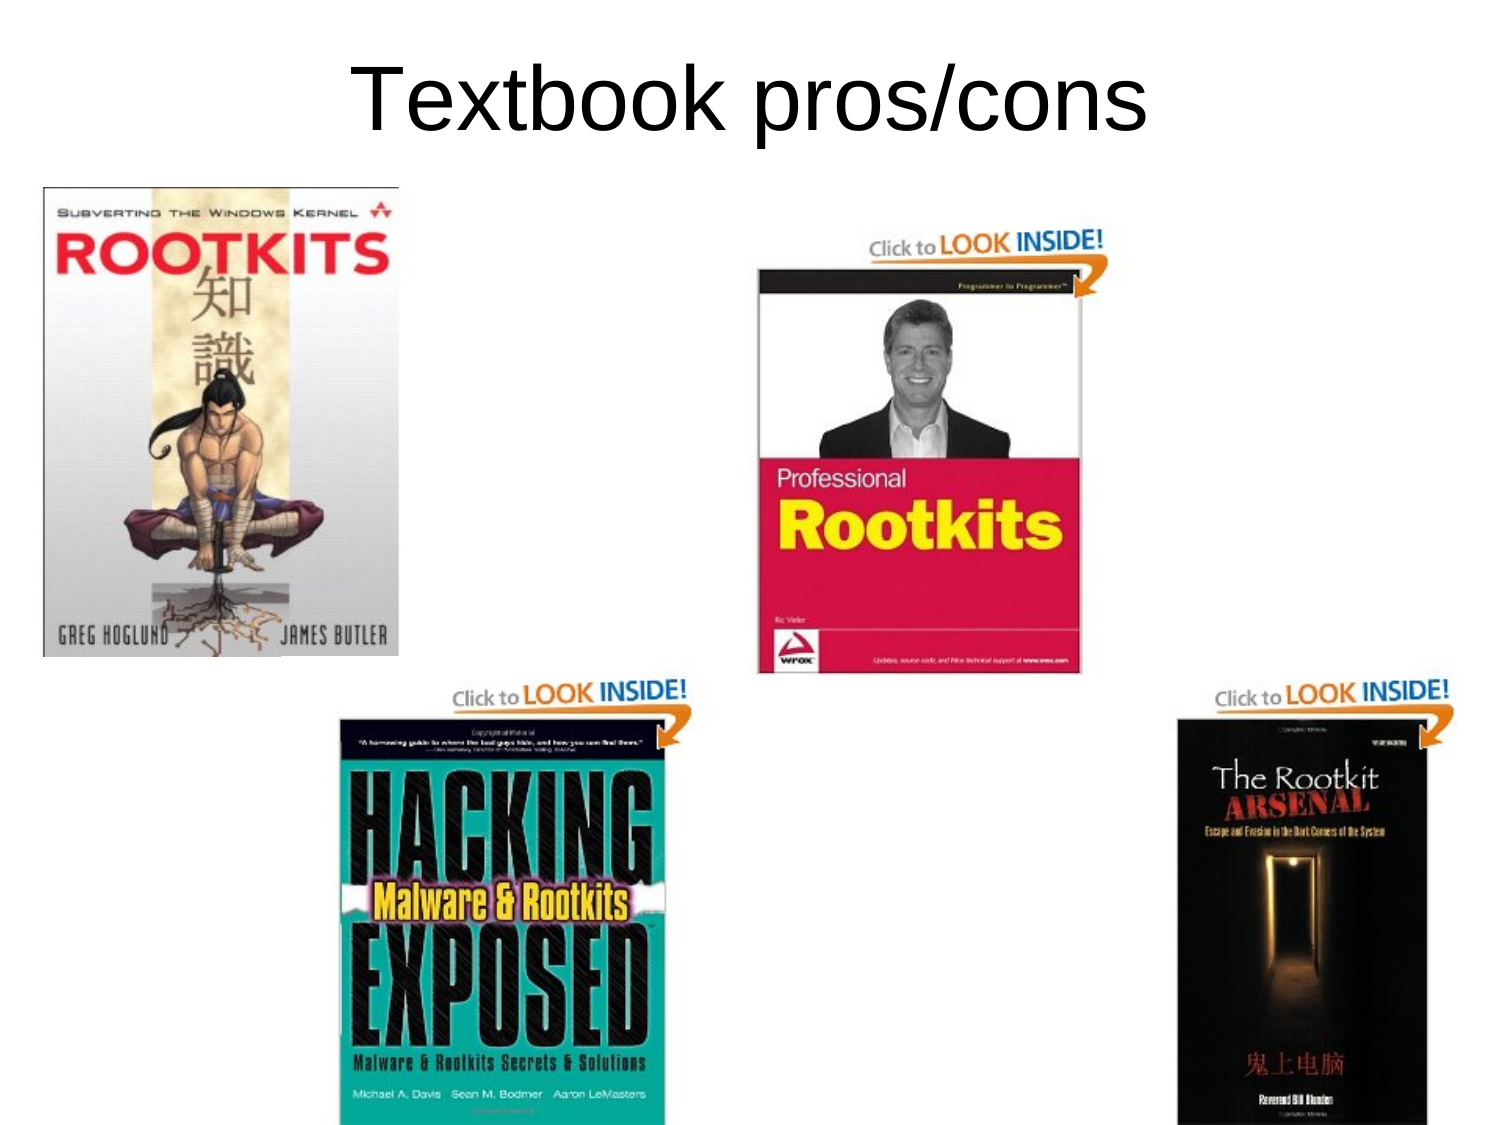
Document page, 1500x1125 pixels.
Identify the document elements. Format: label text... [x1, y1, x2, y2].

picture [0, 187, 1500, 1125]
title Textbook pros/cons [0, 0, 1500, 188]
text_box <number> [1074, 1025, 1388, 1101]
